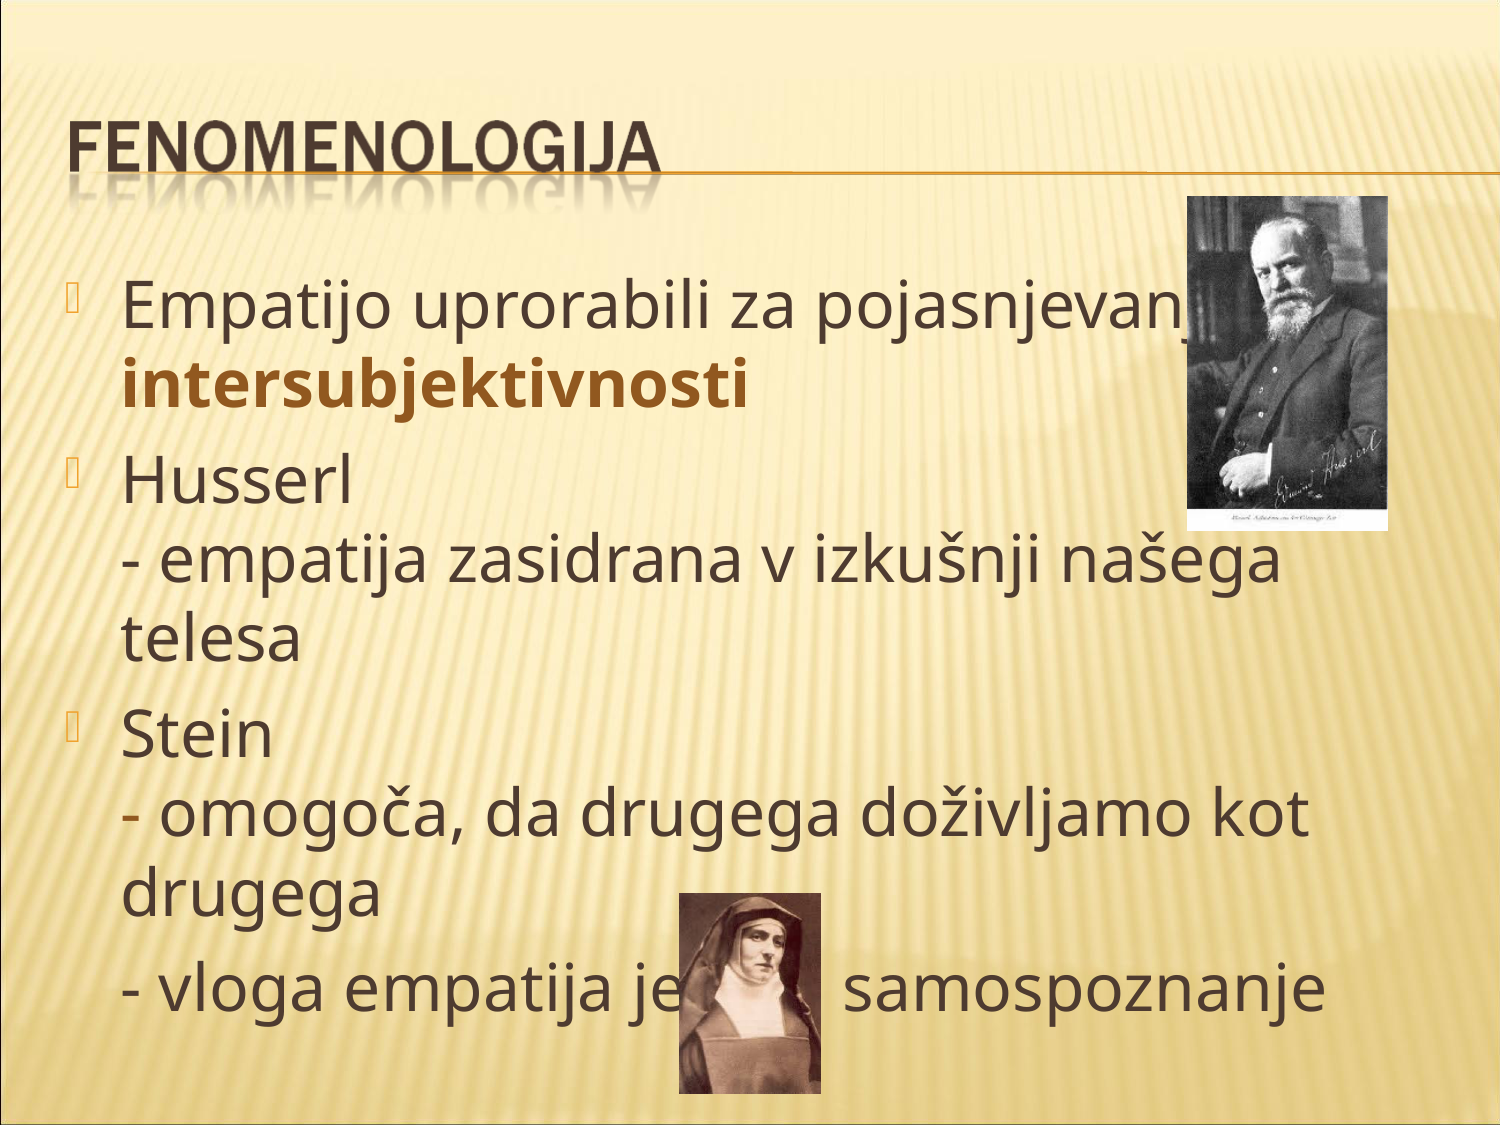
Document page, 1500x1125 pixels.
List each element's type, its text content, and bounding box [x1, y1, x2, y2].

text_box [16, 73, 1477, 264]
picture [0, 0, 1500, 1125]
list Empatijo uprorabili za pojasnjevanje intersubjektivnosti Husserl - empatija zasidrana v izkušnji našega telesa Stein - omogoča, da drugega doživljamo kot drugega - vloga empatija je tudi samospoznanje [50, 254, 1476, 998]
